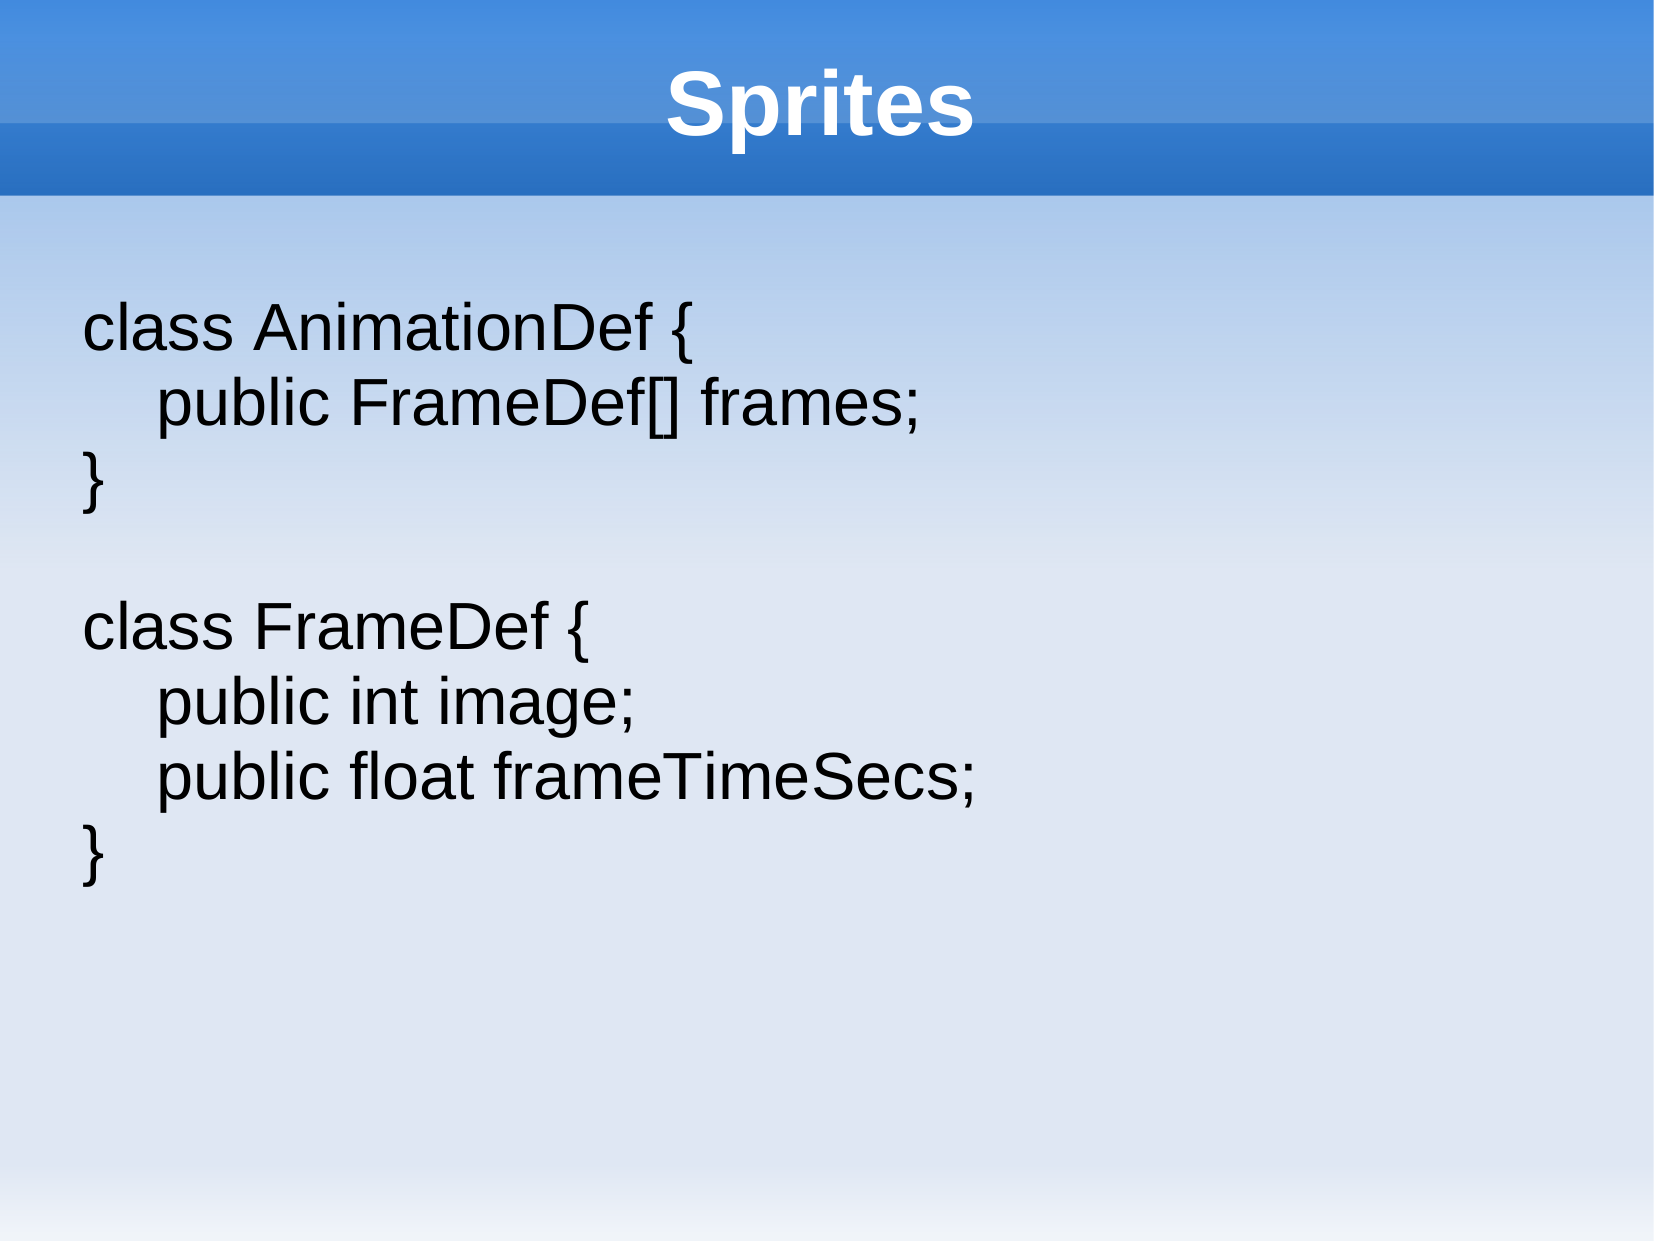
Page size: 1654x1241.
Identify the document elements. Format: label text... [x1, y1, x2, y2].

picture [0, 0, 1654, 1241]
list class AnimationDef { public FrameDef[] frames; } class FrameDef { public int image; public float frameTimeSecs; } [82, 290, 1571, 1109]
title Sprites [76, 0, 1565, 208]
